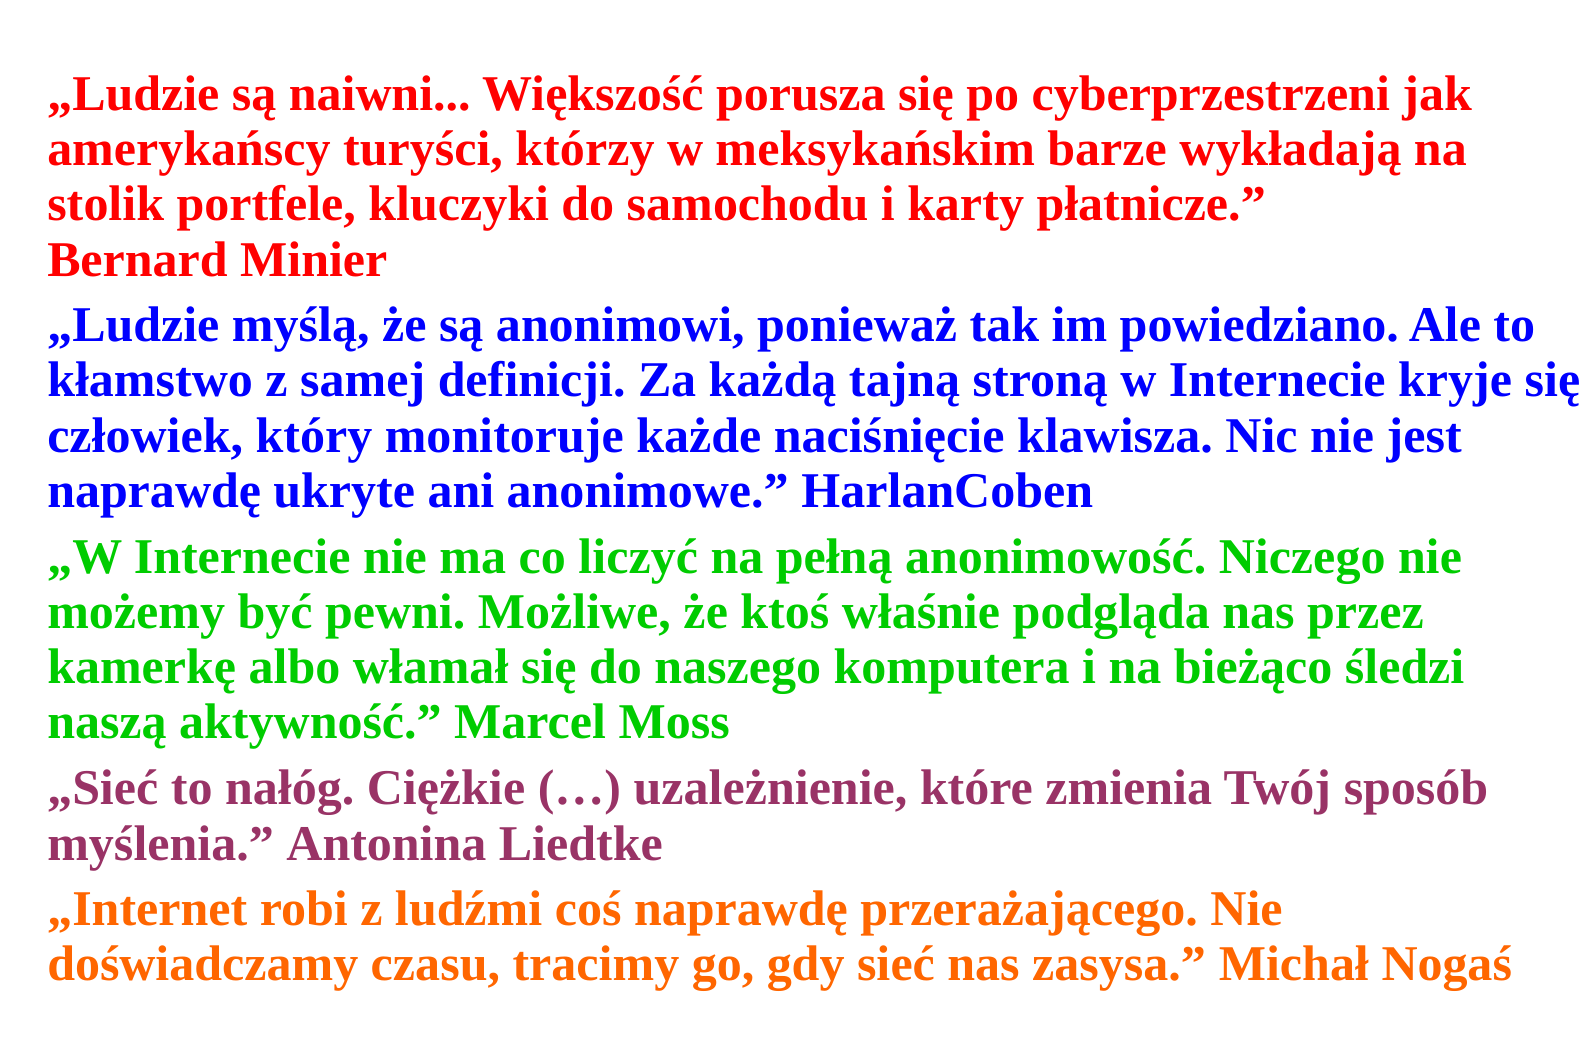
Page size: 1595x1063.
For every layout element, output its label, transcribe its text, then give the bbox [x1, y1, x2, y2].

list „Ludzie są naiwni... Większość porusza się po cyberprzestrzeni jak amerykańscy turyści, którzy w meksykańskim barze wykładają na stolik portfele, kluczyki do samochodu i karty płatnicze.” Bernard Minier „Ludzie myślą, że są anonimowi, ponieważ tak im powiedziano. Ale to kłamstwo z samej definicji. Za każdą tajną stroną w Internecie kryje się człowiek, który monitoruje każde naciśnięcie klawisza. Nic nie jest naprawdę ukryte ani anonimowe.” HarlanCoben „W Internecie nie ma co liczyć na pełną anonimowość. Niczego nie możemy być pewni. Możliwe, że ktoś właśnie podgląda nas przez kamerkę albo włamał się do naszego komputera i na bieżąco śledzi naszą aktywność.” Marcel Moss „Sieć to nałóg. Ciężkie (…) uzależnienie, które zmienia Twój sposób myślenia.” Antonina Liedtke „Internet robi z ludźmi coś naprawdę przerażającego. Nie doświadczamy czasu, tracimy go, gdy sieć nas zasysa.” Michał Nogaś [47, 0, 1595, 1063]
